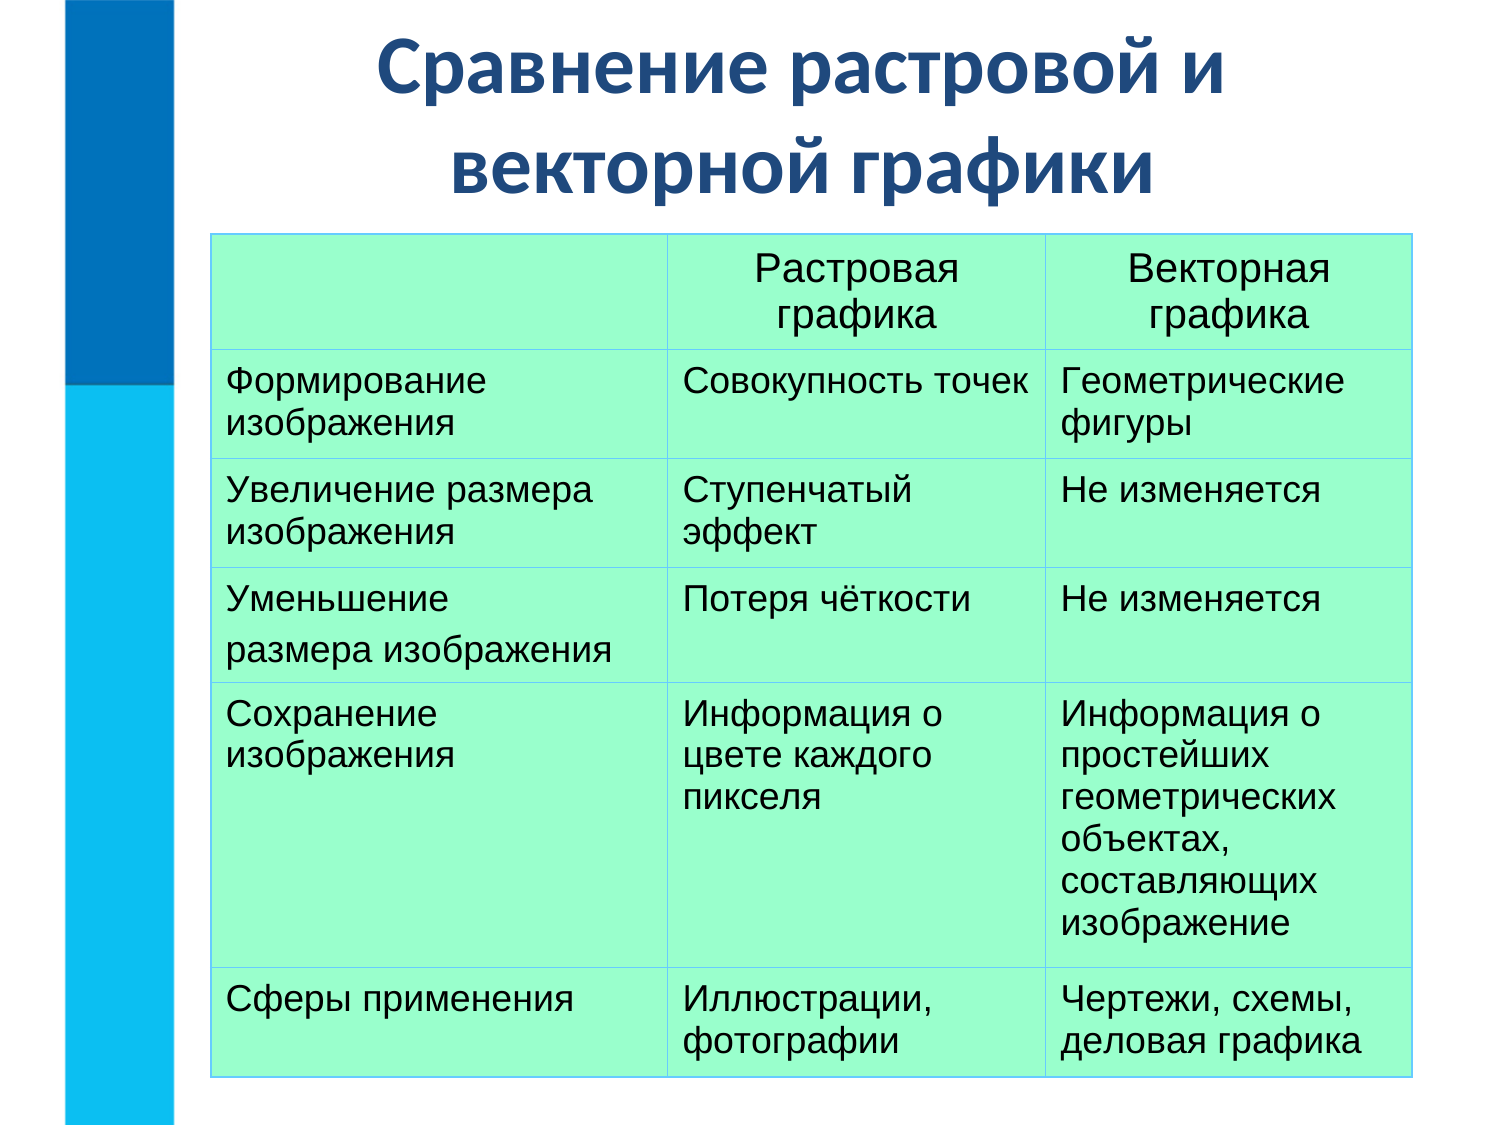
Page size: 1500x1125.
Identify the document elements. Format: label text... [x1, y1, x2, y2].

table_cell Информация о цвете каждого пикселя [668, 683, 1045, 967]
table_cell Не изменяется [1046, 568, 1411, 682]
table_cell Сохранение изображения [212, 683, 667, 967]
text_box Сравнение растровой и векторной графики [175, 58, 1430, 163]
table_header Растровая графика [668, 235, 1045, 349]
table_cell Информация о простейших геометрических объектах, составляющих изображение [1046, 683, 1411, 967]
table_cell Потеря чёткости [668, 568, 1045, 682]
table_cell Уменьшение размера изображения [212, 568, 667, 682]
table_cell Чертежи, схемы, деловая графика [1046, 968, 1411, 1076]
table_header Векторная графика [1046, 235, 1411, 349]
table_header [212, 235, 667, 349]
table_cell Геометрические фигуры [1046, 350, 1411, 458]
table_cell Иллюстрации, фотографии [668, 968, 1045, 1076]
table_cell Совокупность точек [668, 350, 1045, 458]
table_cell Сферы применения [212, 968, 667, 1076]
table_cell Ступенчатый эффект [668, 459, 1045, 567]
table_cell Не изменяется [1046, 459, 1411, 567]
picture [0, 0, 1500, 1125]
table_cell Увеличение размера изображения [212, 459, 667, 567]
table_cell Формирование изображения [212, 350, 667, 458]
